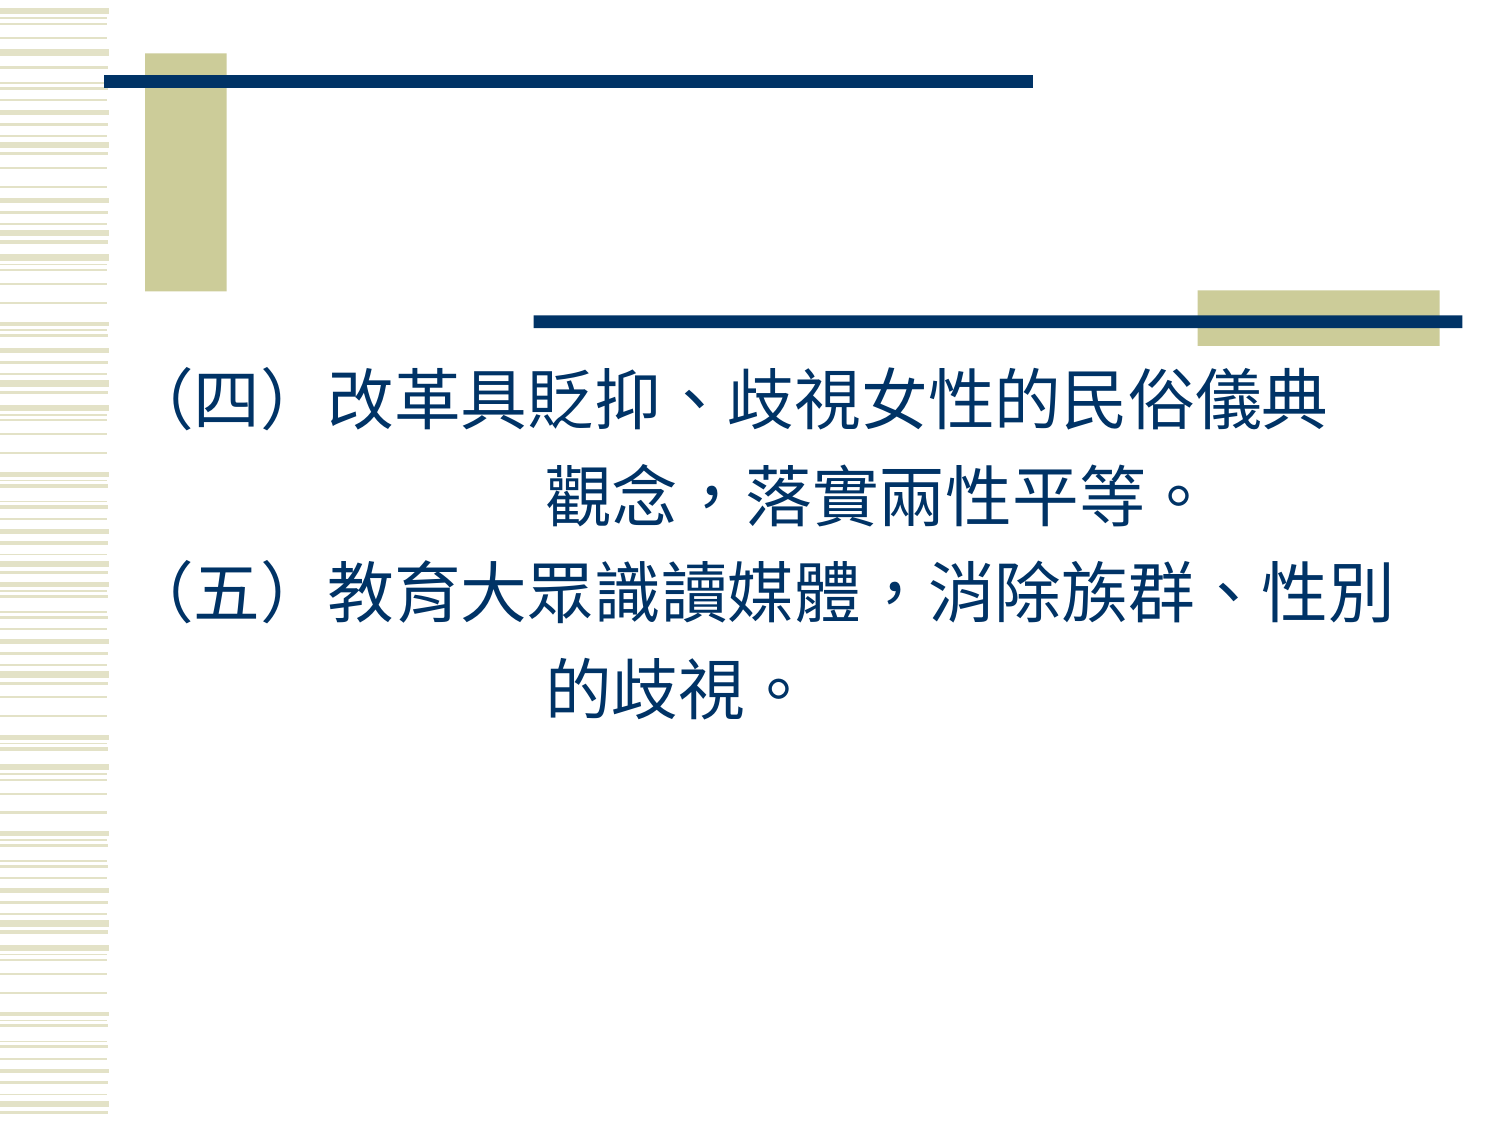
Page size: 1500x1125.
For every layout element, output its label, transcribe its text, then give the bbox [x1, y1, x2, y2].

list （四）改革具貶抑、歧視女性的民俗儀典 觀念，落實兩性平等。 （五）教育大眾識讀媒體，消除族群、性別 的歧視。 [112, 349, 1418, 987]
